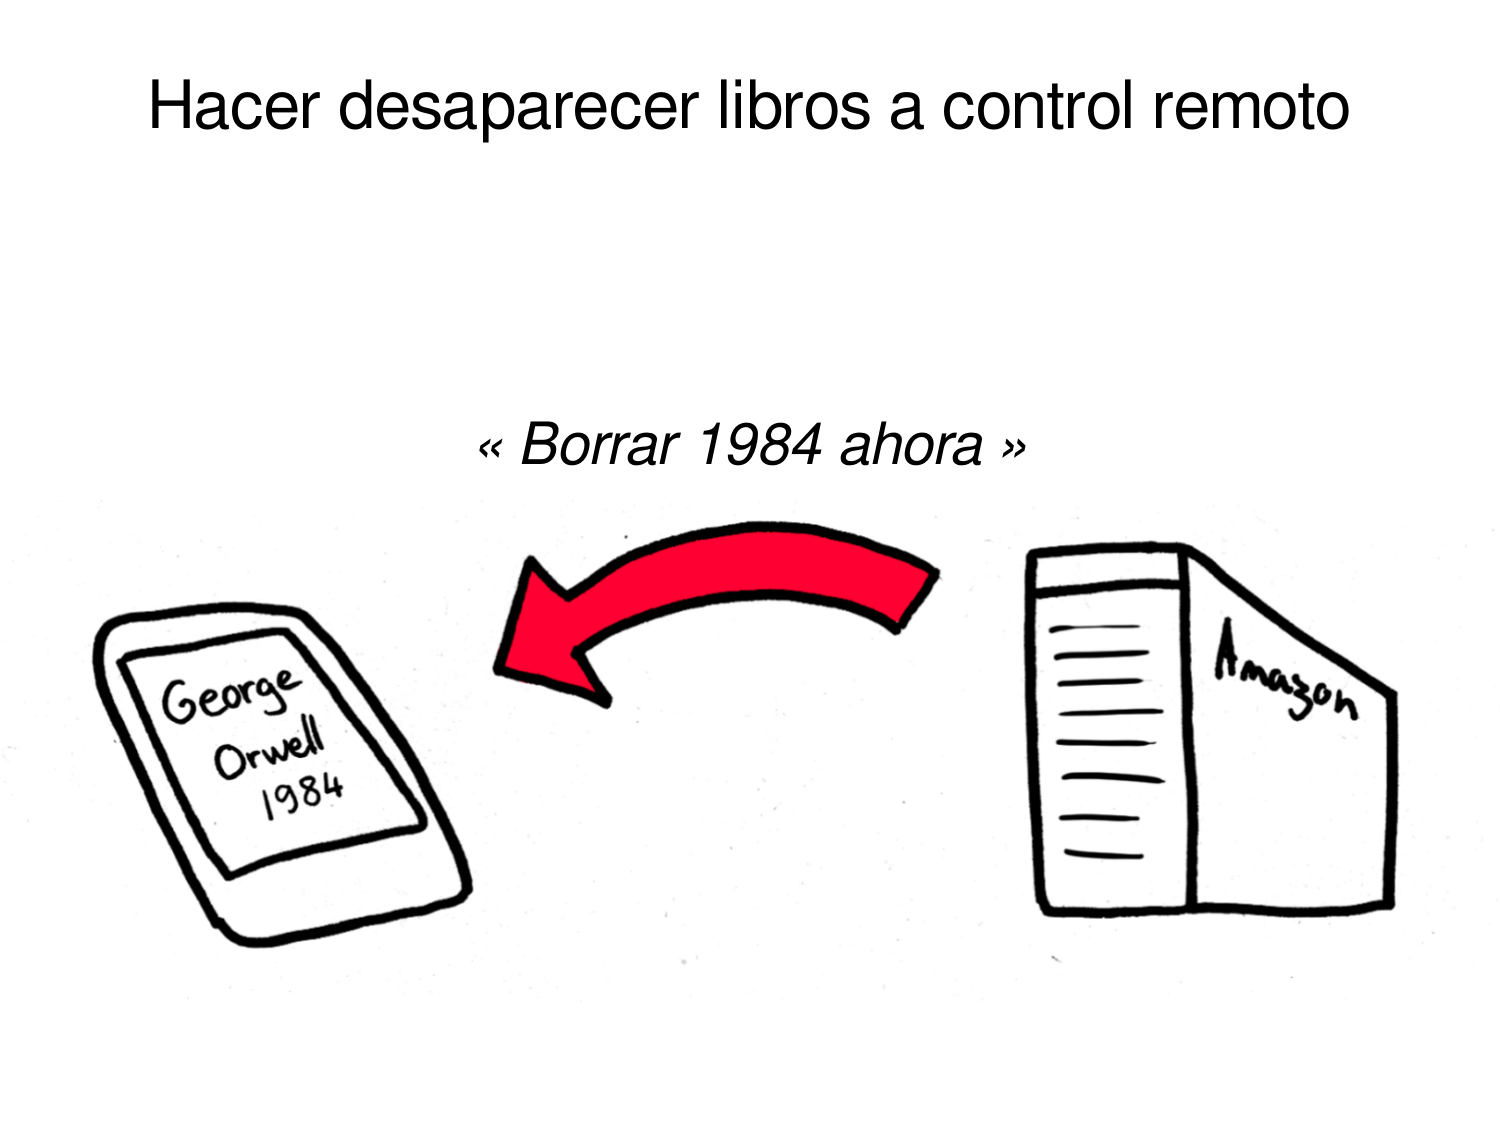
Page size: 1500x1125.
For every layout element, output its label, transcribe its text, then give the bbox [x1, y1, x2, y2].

picture [0, 500, 1500, 1003]
text_box « Borrar 1984 ahora » [41, 366, 1459, 500]
text_box Hacer desaparecer libros a control remoto [82, 60, 1418, 158]
